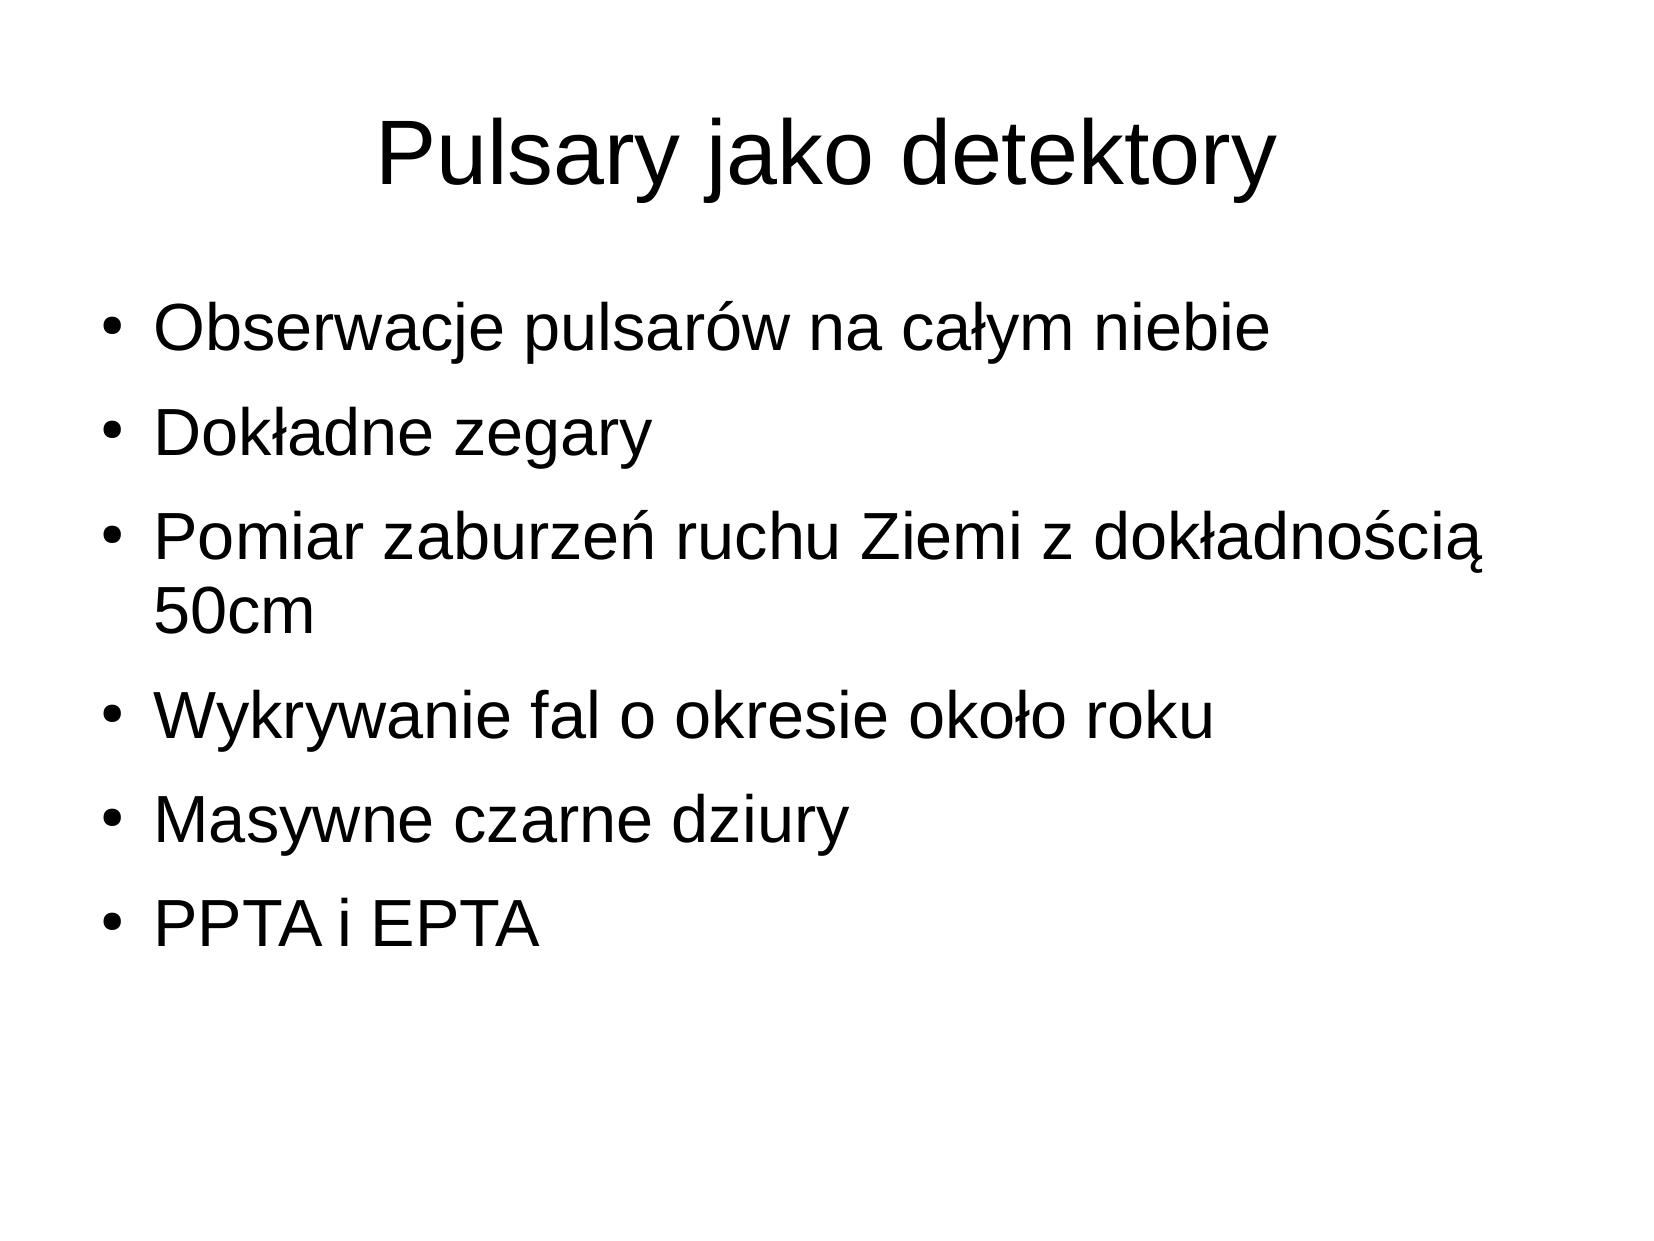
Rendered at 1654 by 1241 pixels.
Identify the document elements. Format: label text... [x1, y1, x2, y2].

title Pulsary jako detektory [82, 56, 1571, 250]
list Obserwacje pulsarów na całym niebie Dokładne zegary Pomiar zaburzeń ruchu Ziemi z dokładnością 50cm Wykrywanie fal o okresie około roku Masywne czarne dziury PPTA i EPTA [82, 290, 1571, 1094]
